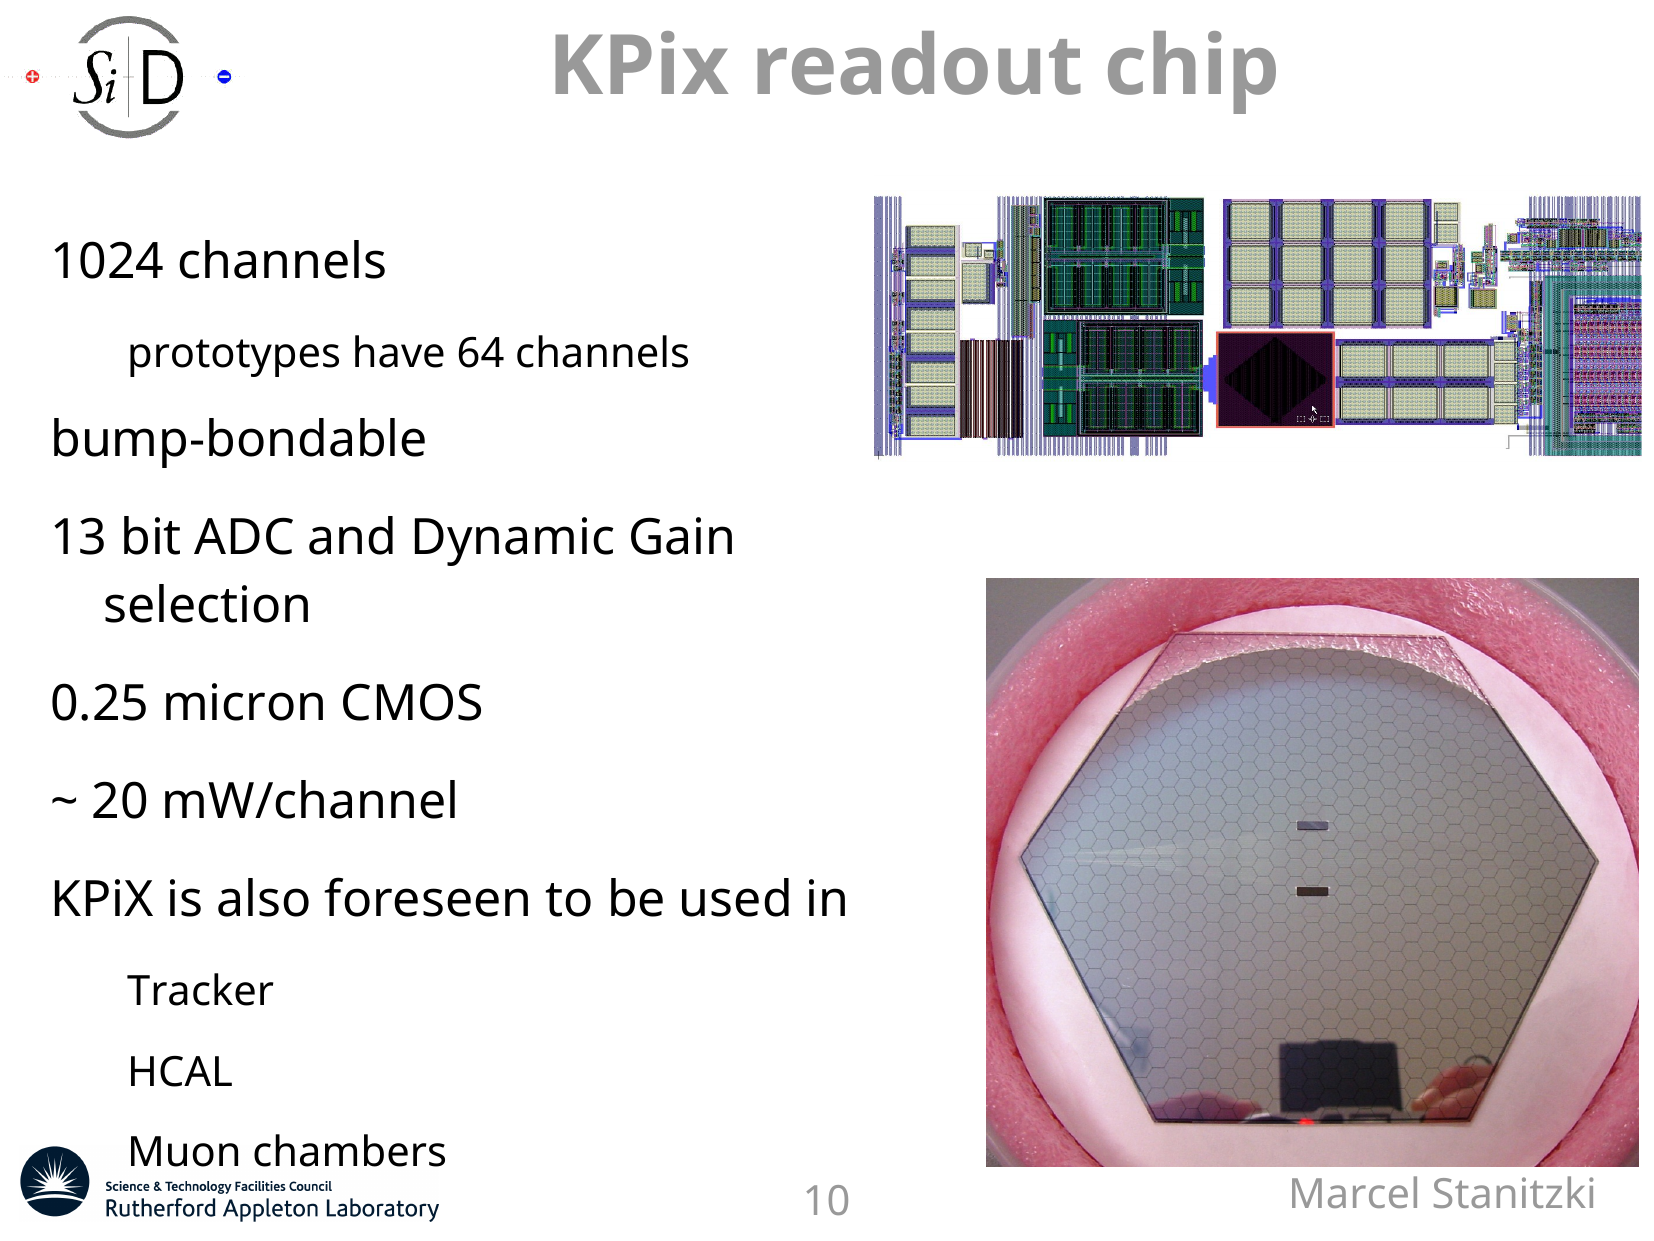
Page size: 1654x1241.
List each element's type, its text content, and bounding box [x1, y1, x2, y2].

picture [0, 0, 256, 154]
picture [392, 1146, 404, 1153]
picture [874, 174, 1642, 476]
picture [367, 1146, 380, 1163]
text_box [986, 578, 1639, 1167]
picture [196, 1146, 209, 1163]
picture [19, 1145, 439, 1222]
title KPix readout chip [250, 11, 1580, 113]
picture [304, 1155, 314, 1163]
picture [171, 1145, 183, 1163]
picture [433, 1146, 439, 1153]
list 1024 channels prototypes have 64 channels bump-bondable 13 bit ADC and Dynamic Gain selection 0.25 micron CMOS ~ 20 mW/channel KPiX is also foreseen to be used in Tracker HCAL Muon chambers [32, 225, 1521, 1102]
picture [140, 1145, 152, 1160]
